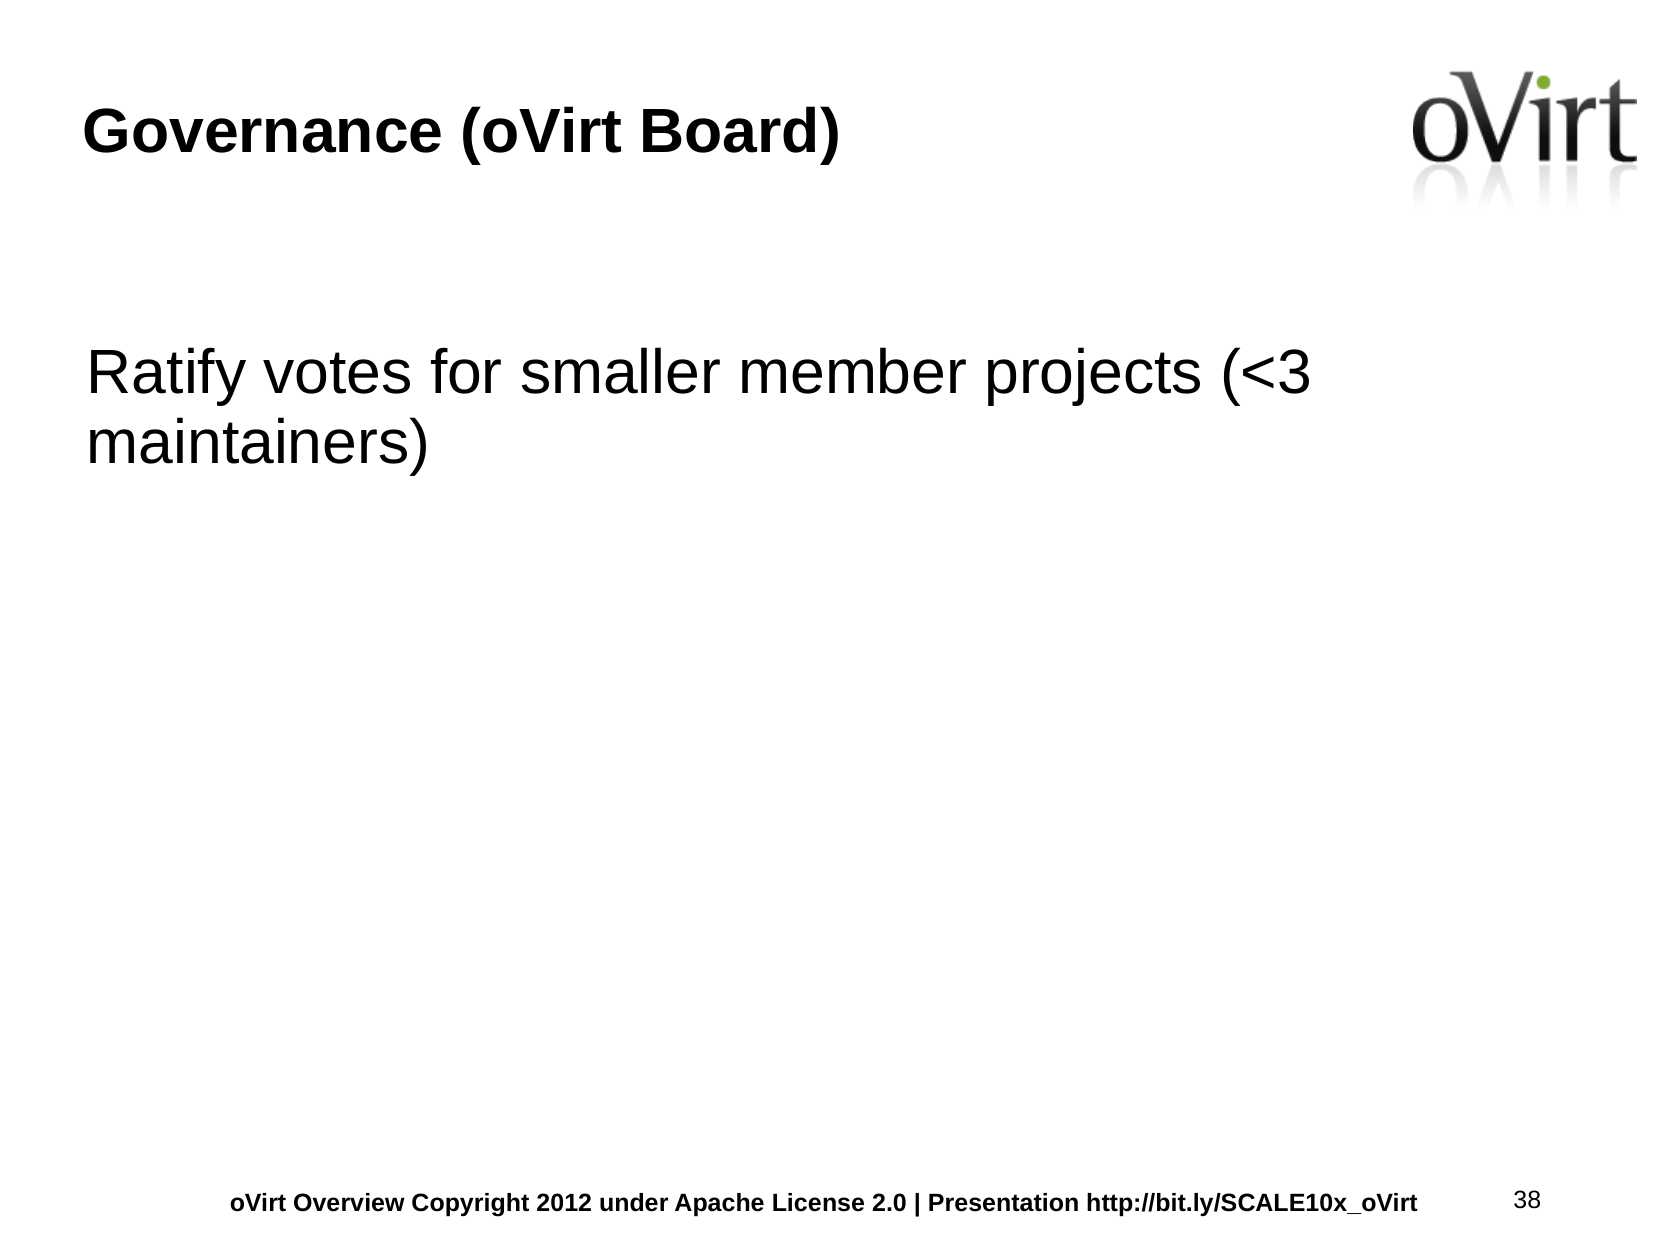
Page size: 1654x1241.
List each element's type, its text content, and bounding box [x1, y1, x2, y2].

title Governance (oVirt Board) [82, 37, 1303, 226]
list Ratify votes for smaller member projects (<3 maintainers) [86, 337, 1576, 526]
picture [1413, 63, 1637, 212]
